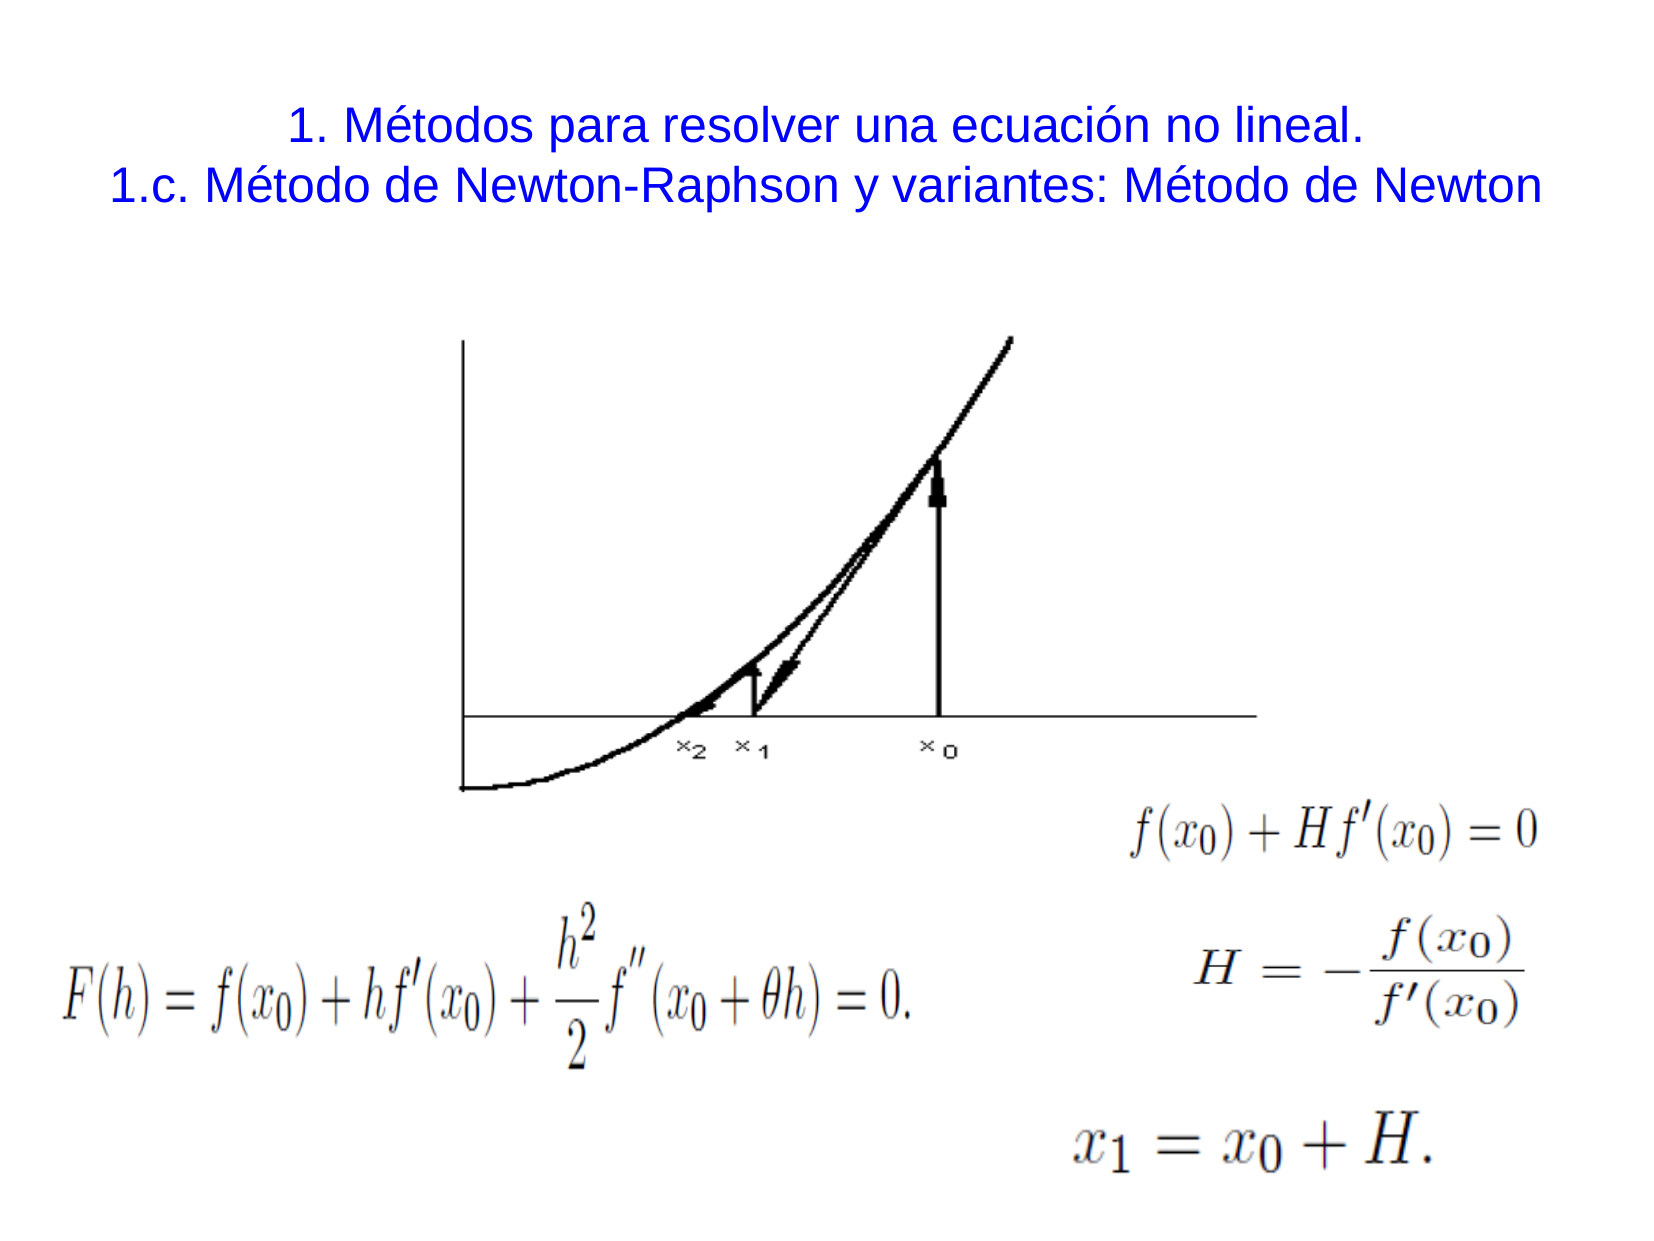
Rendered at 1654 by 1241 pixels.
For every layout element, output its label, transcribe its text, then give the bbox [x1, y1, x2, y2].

picture [147, 230, 1595, 1223]
title 1. Métodos para resolver una ecuación no lineal. 1.c. Método de Newton-Raphson y variantes: Método de Newton [82, 49, 1571, 257]
picture [0, 886, 945, 1123]
